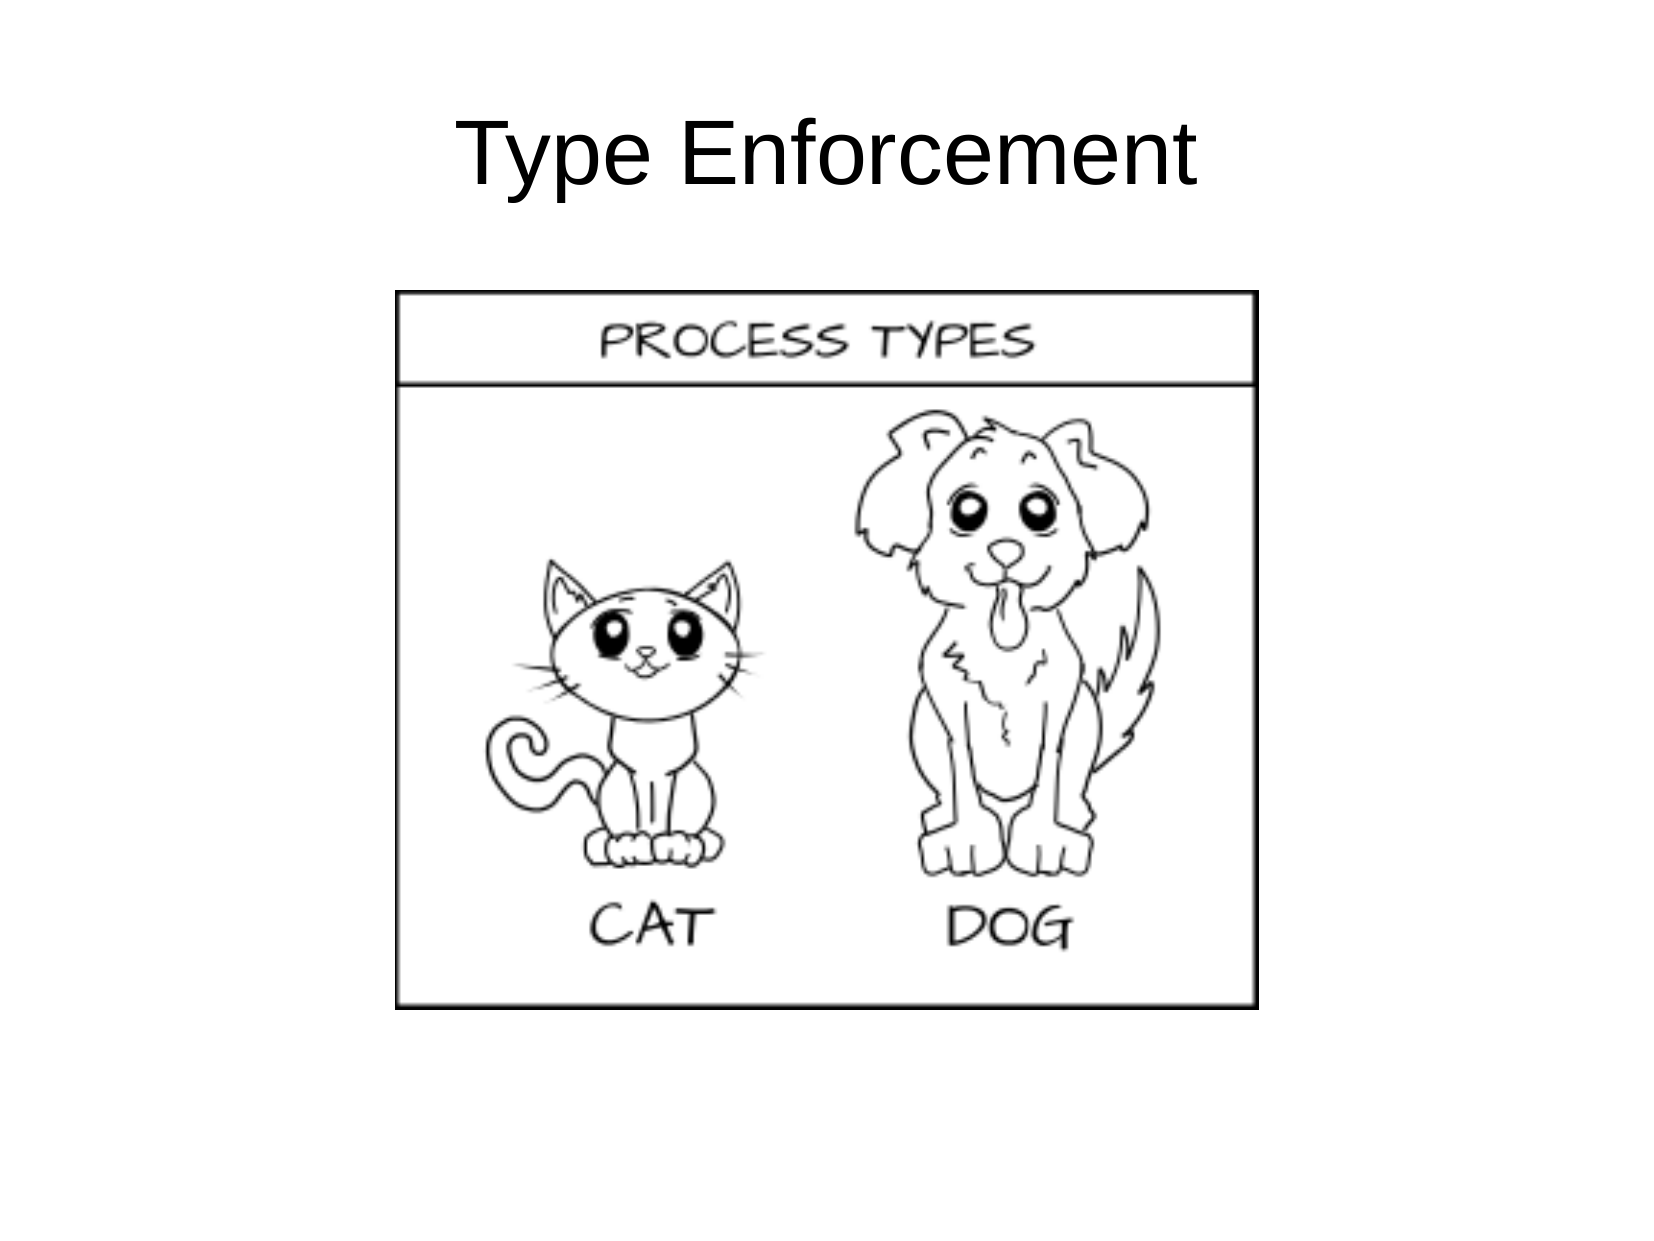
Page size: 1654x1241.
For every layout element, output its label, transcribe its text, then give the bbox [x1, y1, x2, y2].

picture [395, 290, 1259, 1010]
title Type Enforcement [82, 49, 1571, 257]
